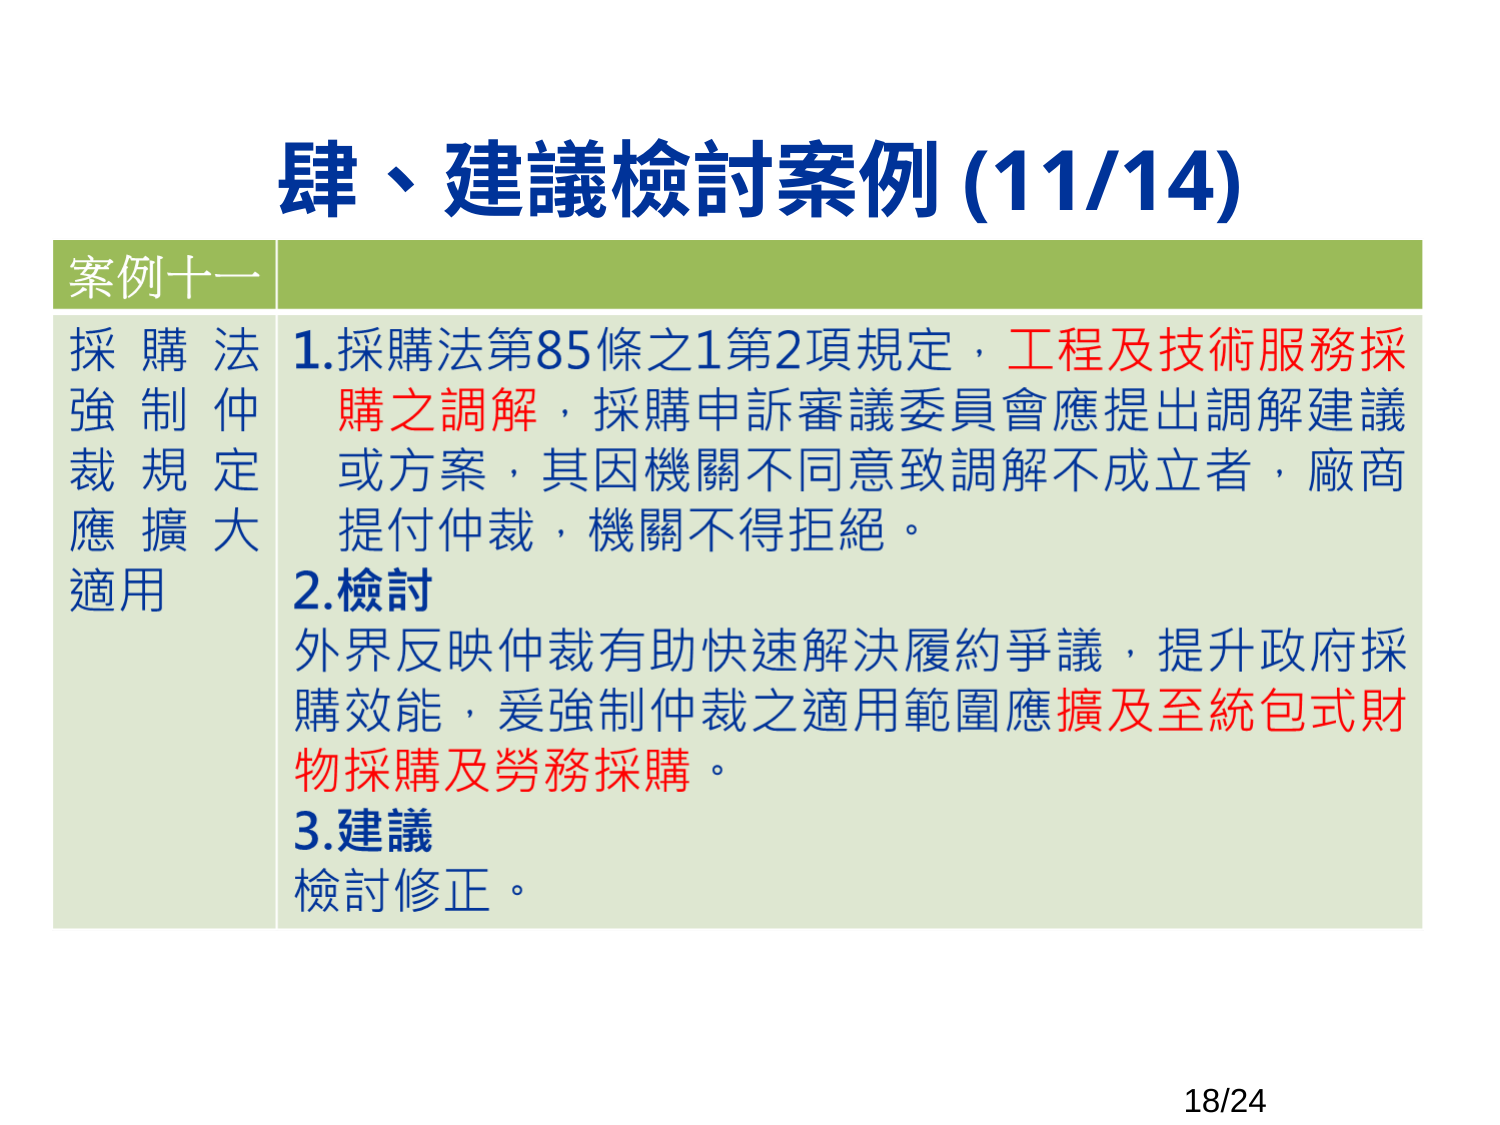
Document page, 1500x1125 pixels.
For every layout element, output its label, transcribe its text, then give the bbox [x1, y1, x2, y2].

text_box 肆、建議檢討案例(11/14) [9, 19, 1500, 152]
picture [52, 232, 1424, 953]
